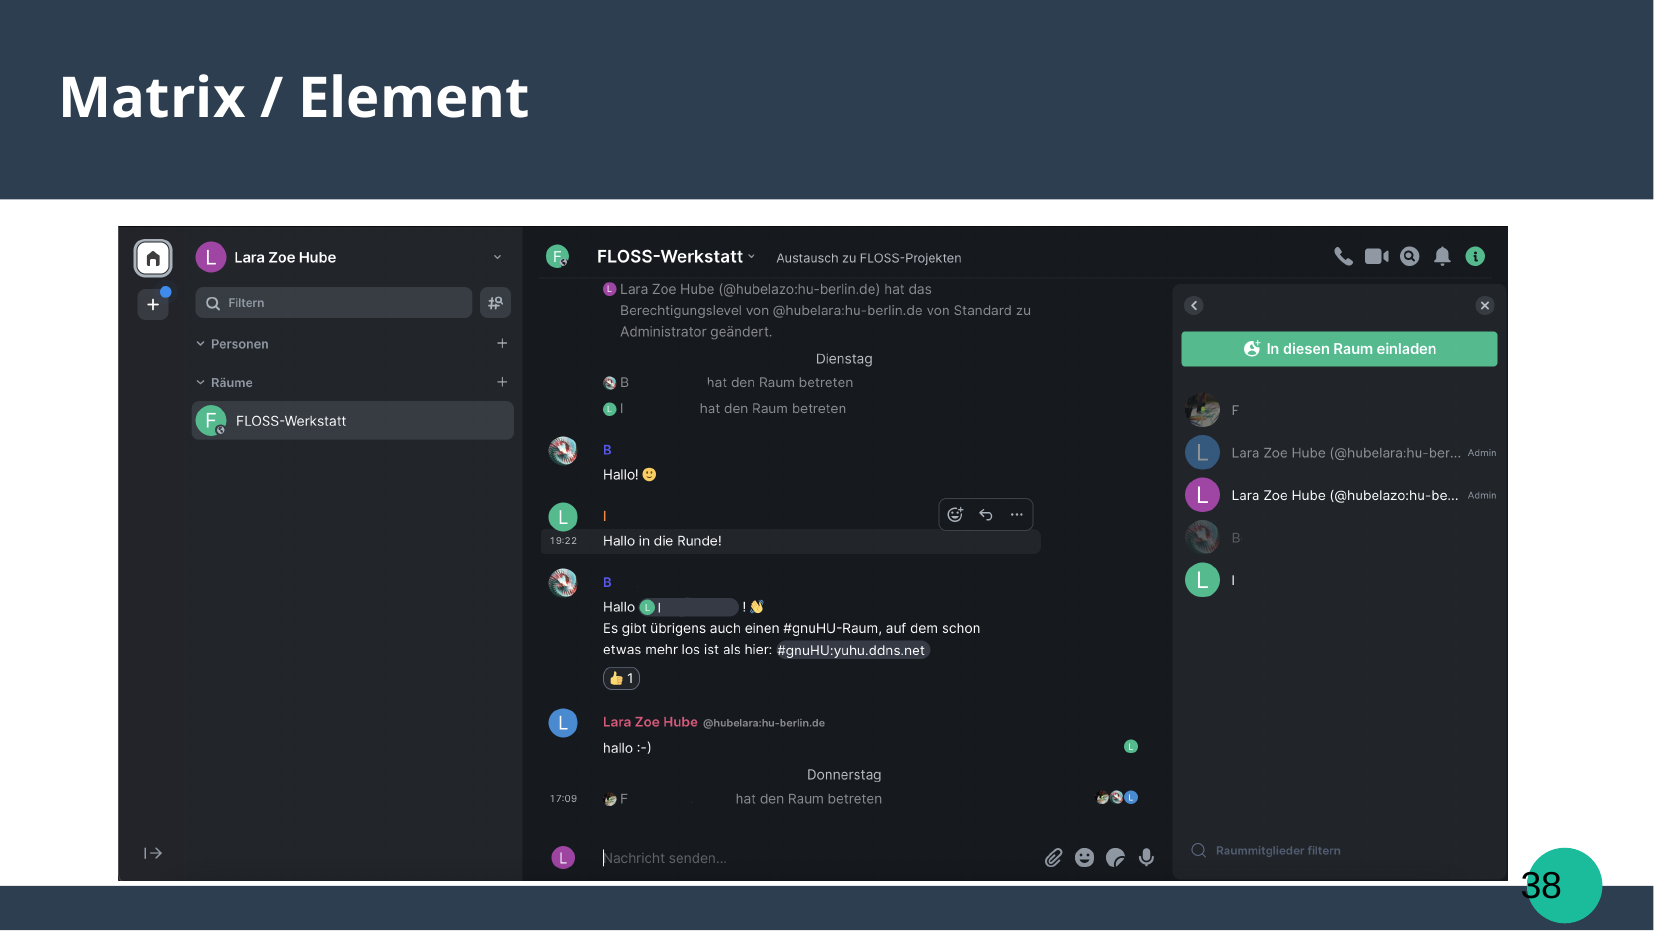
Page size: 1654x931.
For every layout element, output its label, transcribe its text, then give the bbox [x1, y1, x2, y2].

title Matrix / Element [59, 37, 1595, 155]
picture [118, 226, 1508, 881]
